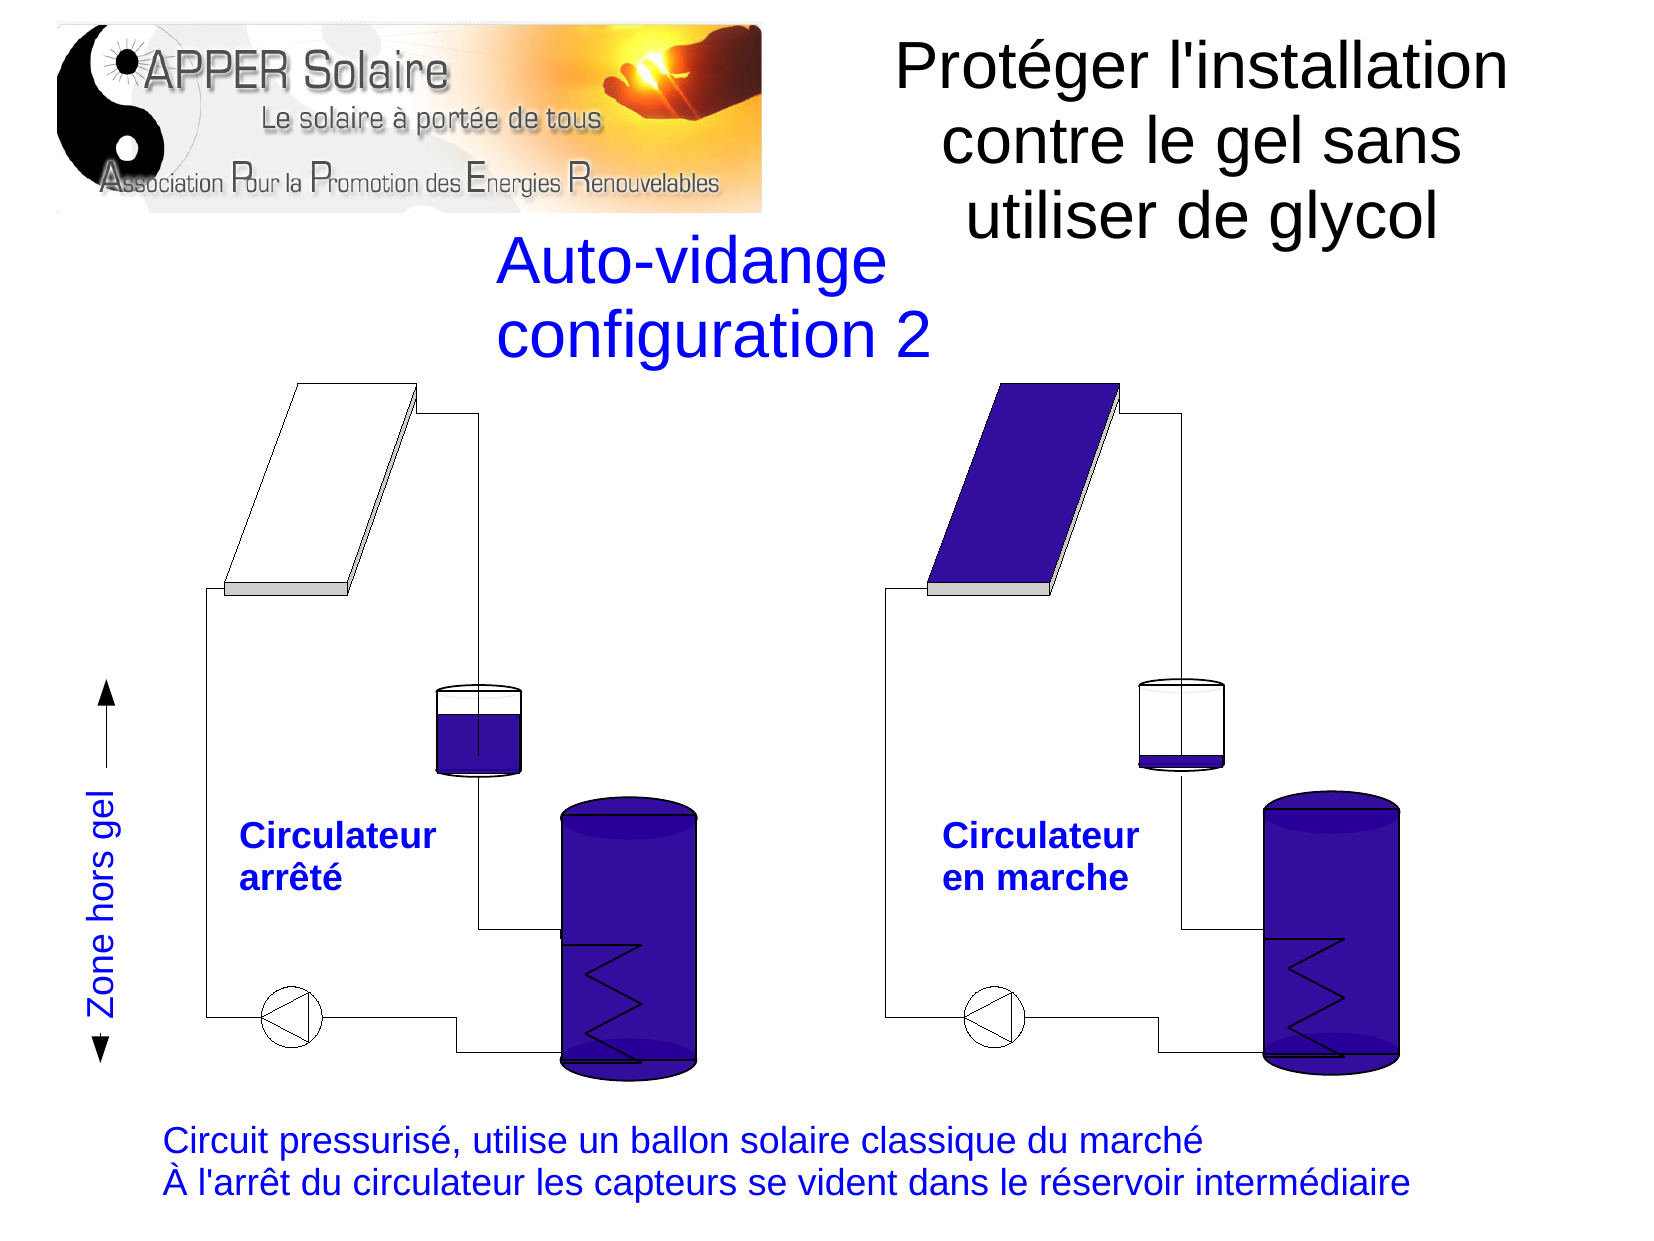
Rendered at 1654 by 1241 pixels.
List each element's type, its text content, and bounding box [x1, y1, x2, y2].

text_box Circuit pressurisé, utilise un ballon solaire classique du marché À l'arrêt du circulateur les capteurs se vident dans le réservoir intermédiaire [147, 1112, 1427, 1212]
text_box [927, 383, 1120, 596]
picture [57, 21, 762, 213]
text_box [224, 383, 417, 596]
text_box [436, 690, 522, 774]
text_box Protéger l'installation contre le gel sans utiliser de glycol [879, 20, 1545, 260]
text_box Circulateur en marche [927, 804, 1155, 907]
text_box Zone hors gel [71, 679, 129, 1035]
text_box [1263, 791, 1400, 1075]
text_box Circulateur arrêté [224, 804, 452, 907]
text_box Auto-vidange configuration 2 [481, 215, 948, 380]
text_box [560, 797, 697, 1081]
text_box [1139, 684, 1224, 768]
